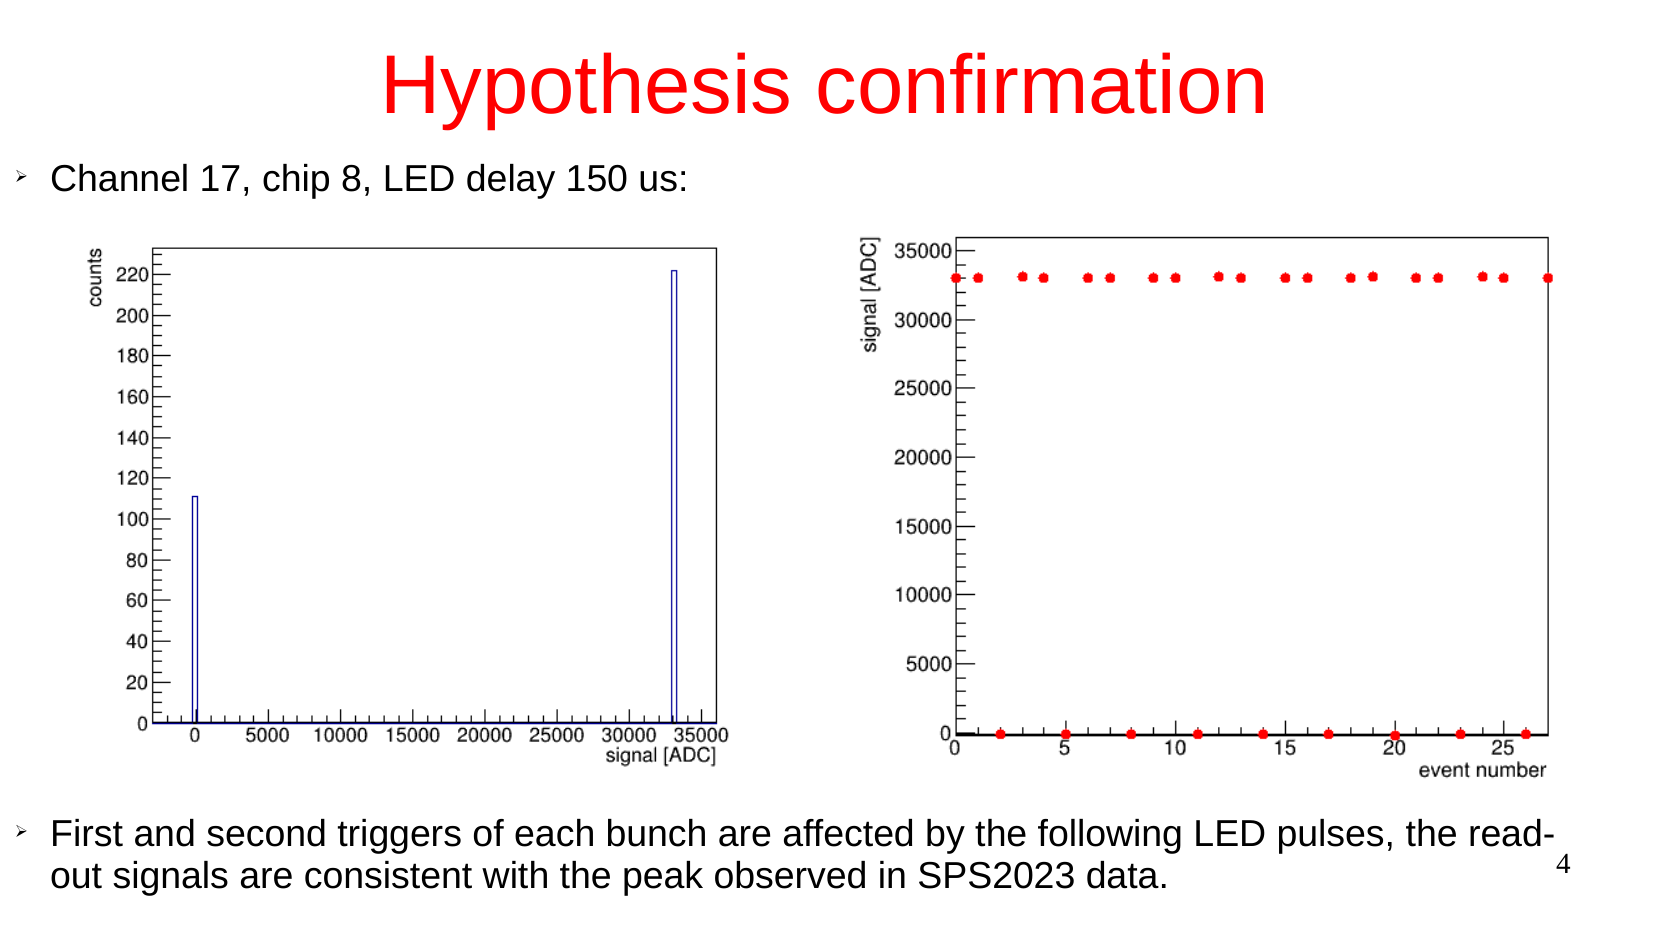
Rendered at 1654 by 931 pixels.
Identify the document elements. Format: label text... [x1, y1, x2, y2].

text_box Channel 17, chip 8, LED delay 150 us: [0, 150, 1613, 207]
text_box First and second triggers of each bunch are affected by the following LED pulses, the read-out signals are consistent with the peak observed in SPS2023 data. [0, 805, 1613, 905]
picture [75, 224, 762, 773]
picture [855, 224, 1613, 794]
title Hypothesis confirmation [37, 7, 1613, 150]
